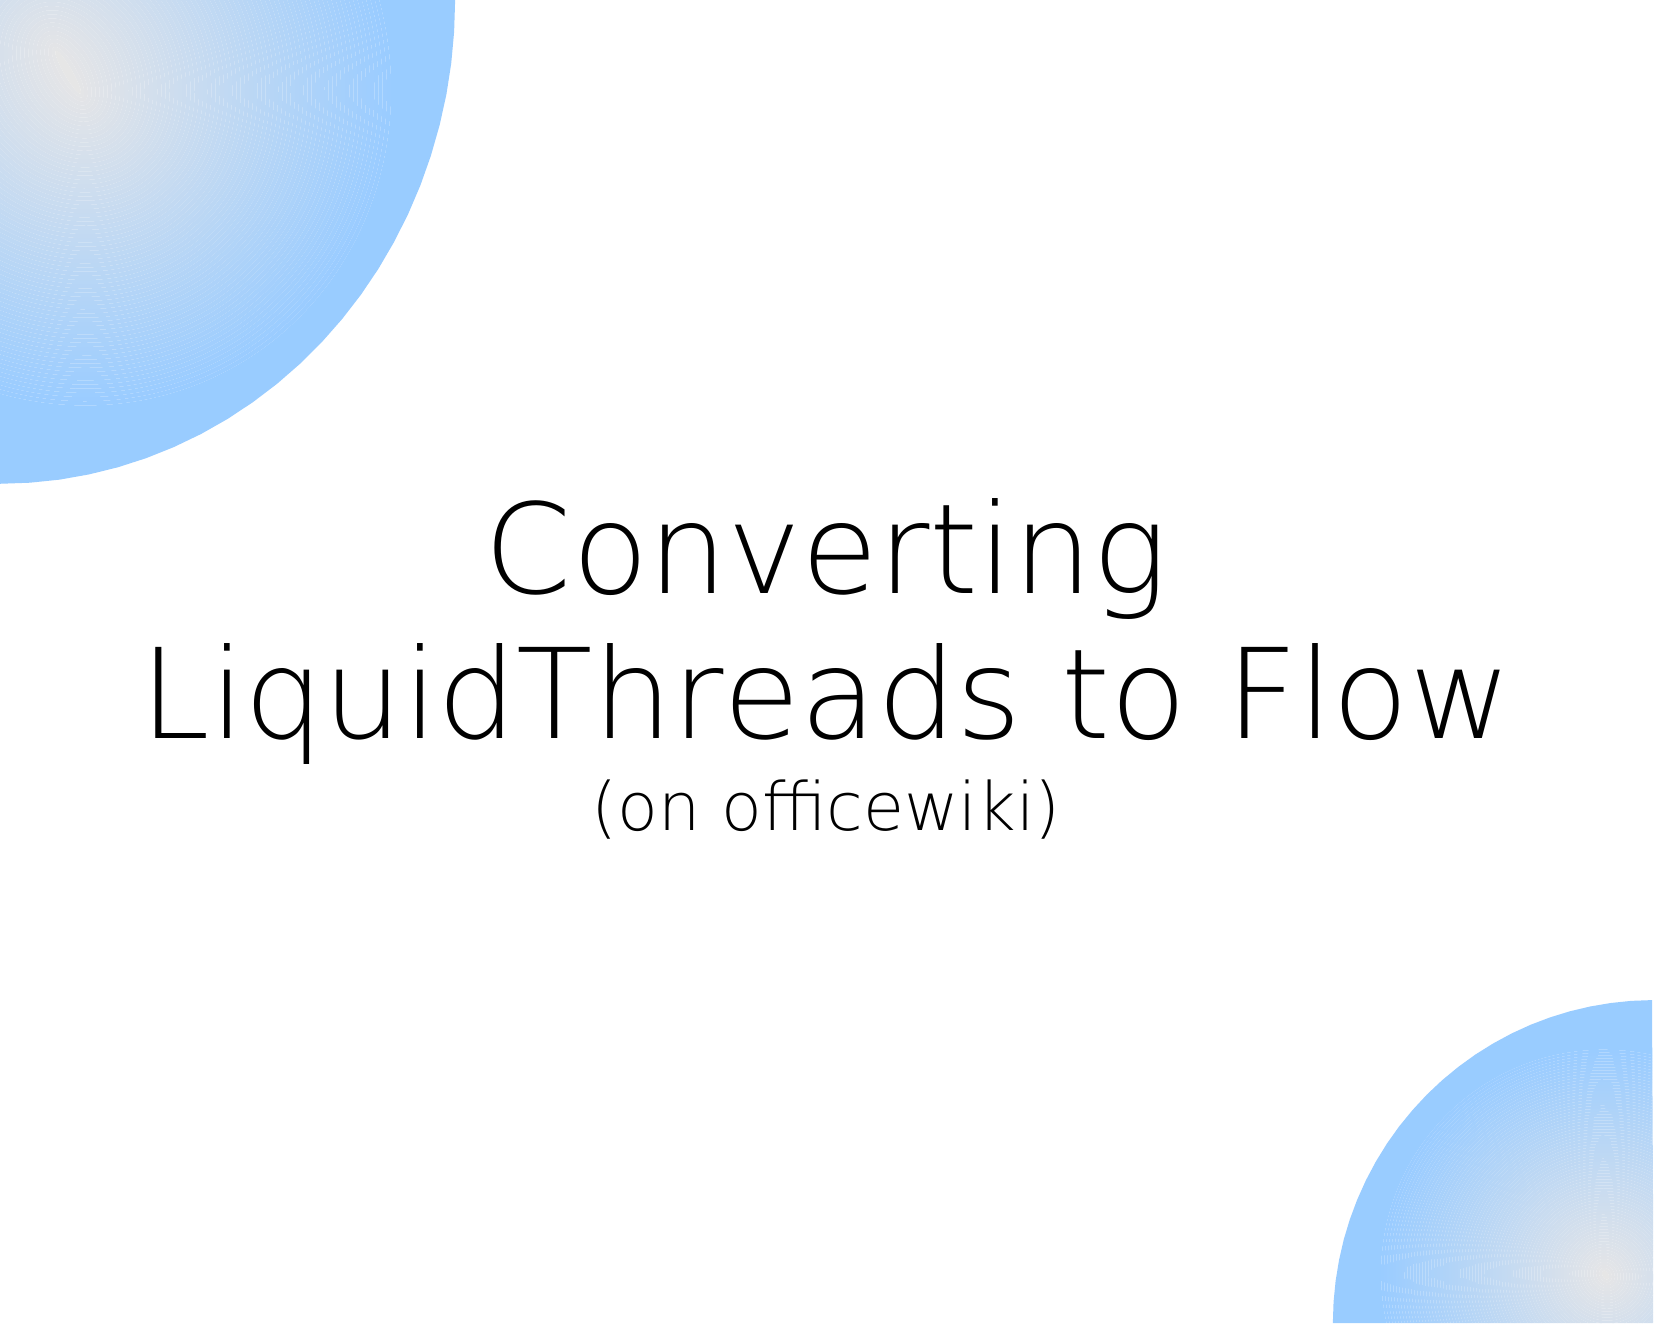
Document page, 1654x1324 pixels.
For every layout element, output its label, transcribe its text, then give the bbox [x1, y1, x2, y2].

subtitle Converting LiquidThreads to Flow (on officewiki) [82, 149, 1571, 1174]
